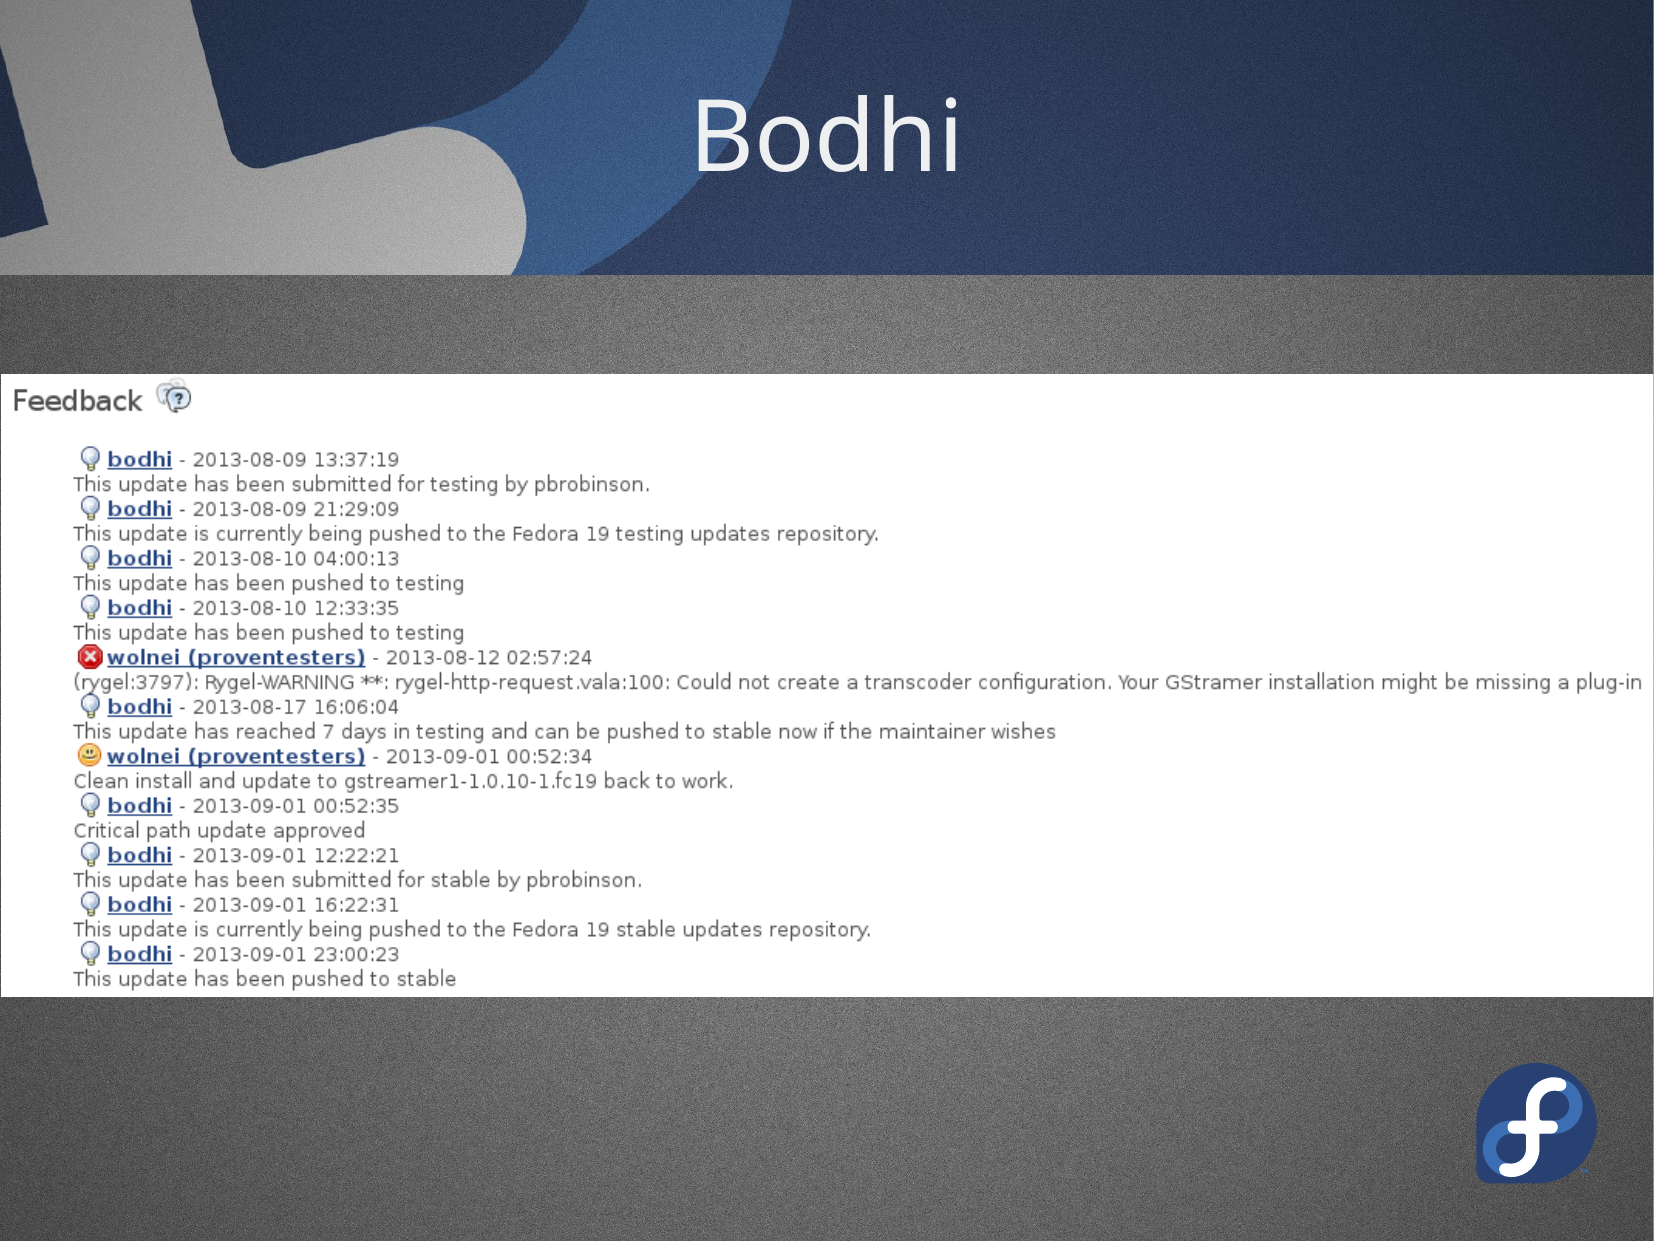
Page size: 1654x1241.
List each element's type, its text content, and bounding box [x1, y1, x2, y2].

title Bodhi [88, 29, 1565, 237]
picture [0, 0, 1654, 1241]
